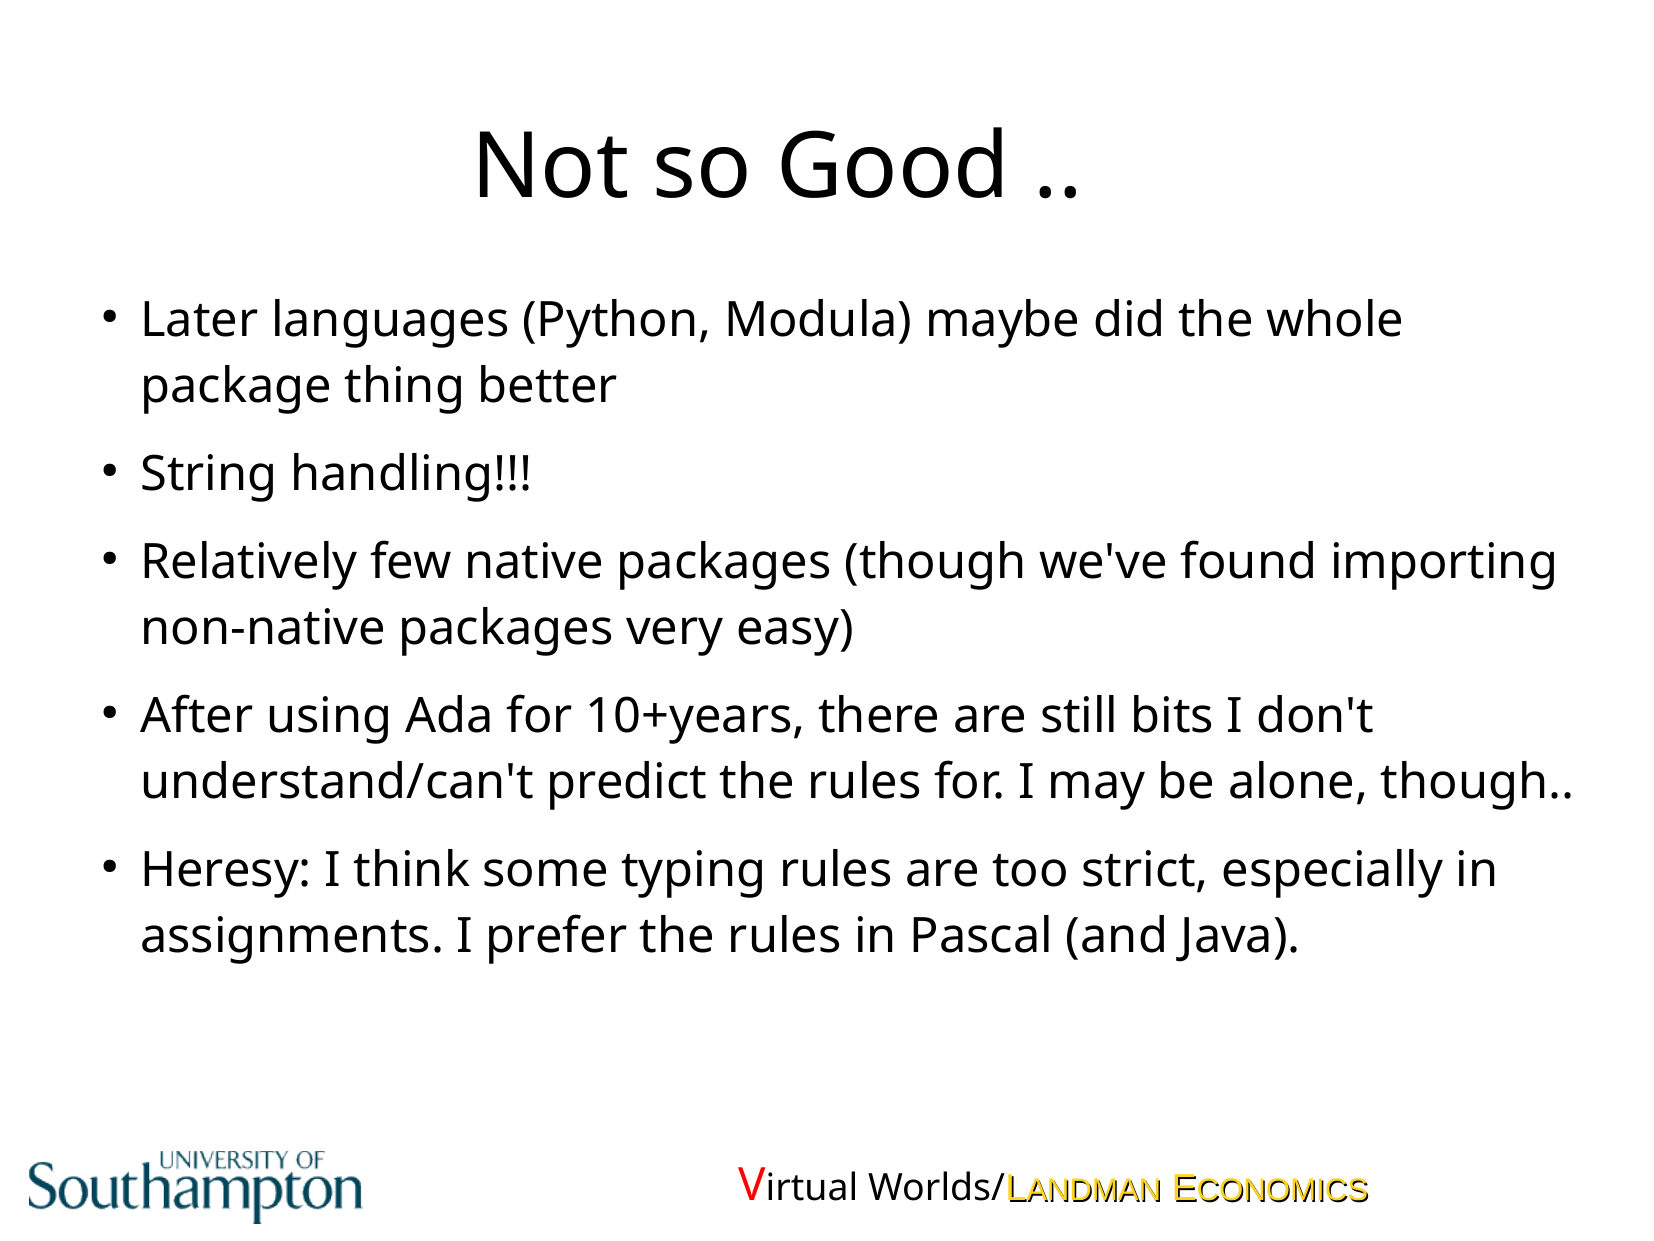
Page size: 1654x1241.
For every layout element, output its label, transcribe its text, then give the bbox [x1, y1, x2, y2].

title Not so Good .. [59, 58, 1548, 266]
picture [29, 1151, 363, 1224]
list Later languages (Python, Modula) maybe did the whole package thing better String handling!!! Relatively few native packages (though we've found importing non-native packages very easy) After using Ada for 10+years, there are still bits I don't understand/can't predict the rules for. I may be alone, though.. Heresy: I think some typing rules are too strict, especially in assignments. I prefer the rules in Pascal (and Java). [88, 284, 1577, 1004]
